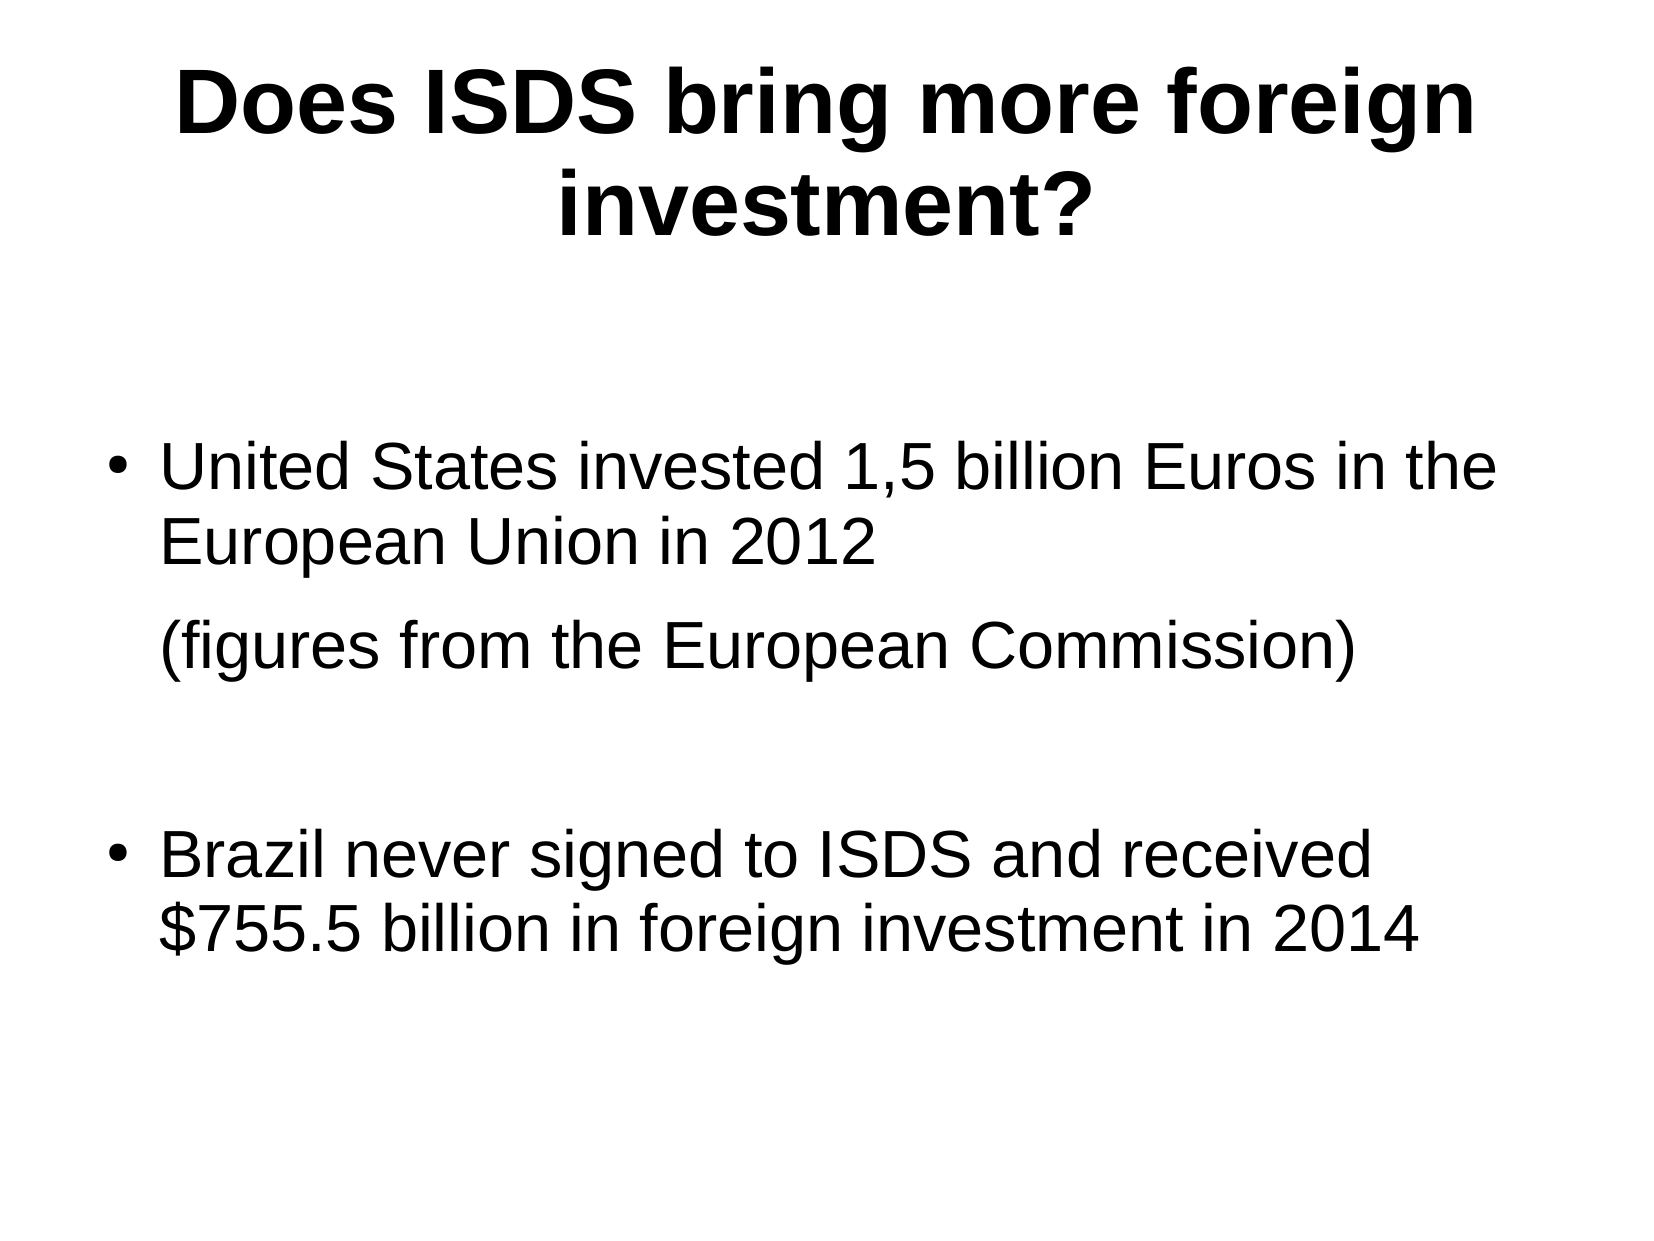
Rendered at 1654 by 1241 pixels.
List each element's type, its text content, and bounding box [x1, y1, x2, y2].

list United States invested 1,5 billion Euros in the European Union in 2012 (figures from the European Commission) Brazil never signed to ISDS and received $755.5 billion in foreign investment in 2014 [88, 324, 1577, 1071]
title Does ISDS bring more foreign investment? [82, 49, 1571, 257]
